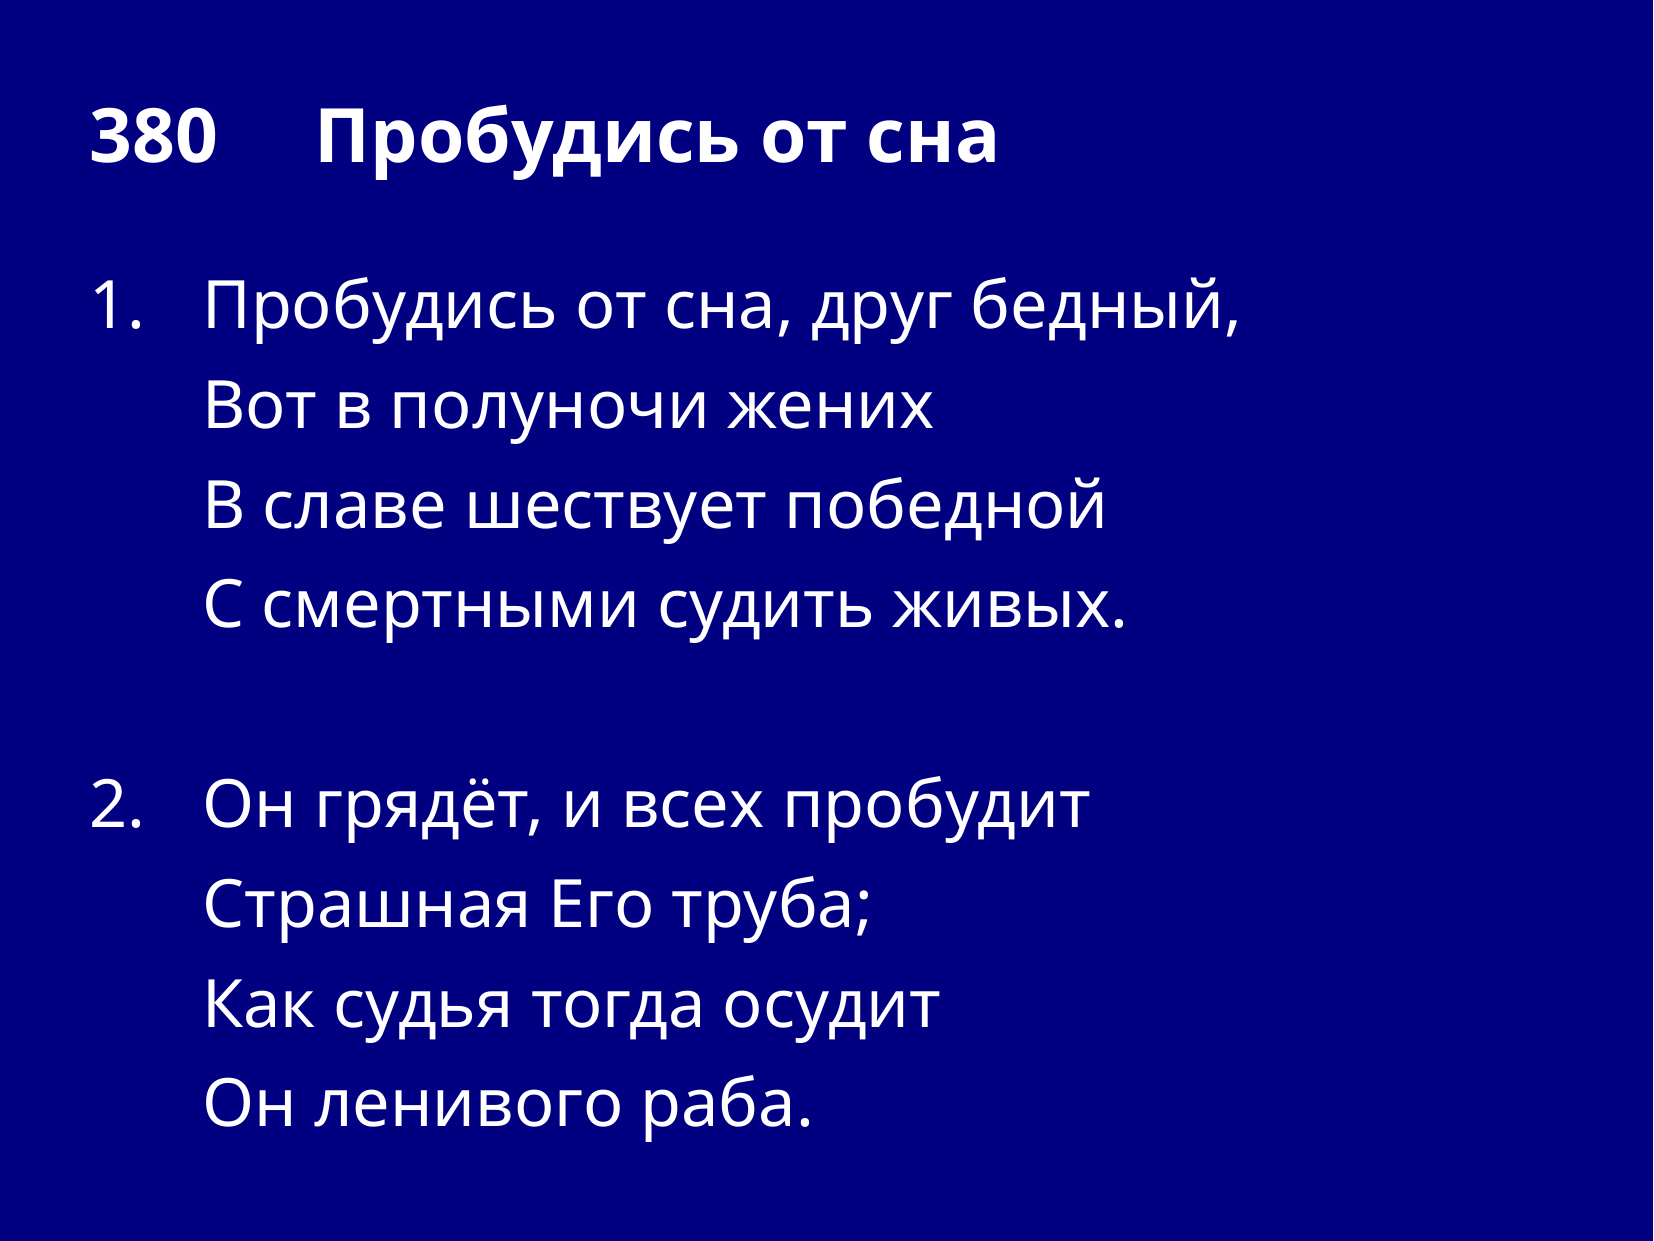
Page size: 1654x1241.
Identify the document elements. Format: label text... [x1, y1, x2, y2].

text_box 380 Пробудись от сна [75, 75, 1576, 188]
text_box 1. Пробудись от сна, друг бедный, Вот в полуночи жених В славе шествует победной С смертными судить живых. 2. Он грядёт, и всех пробудит Страшная Его труба; Как судья тогда осудит Он ленивого раба. [75, 188, 1576, 1163]
